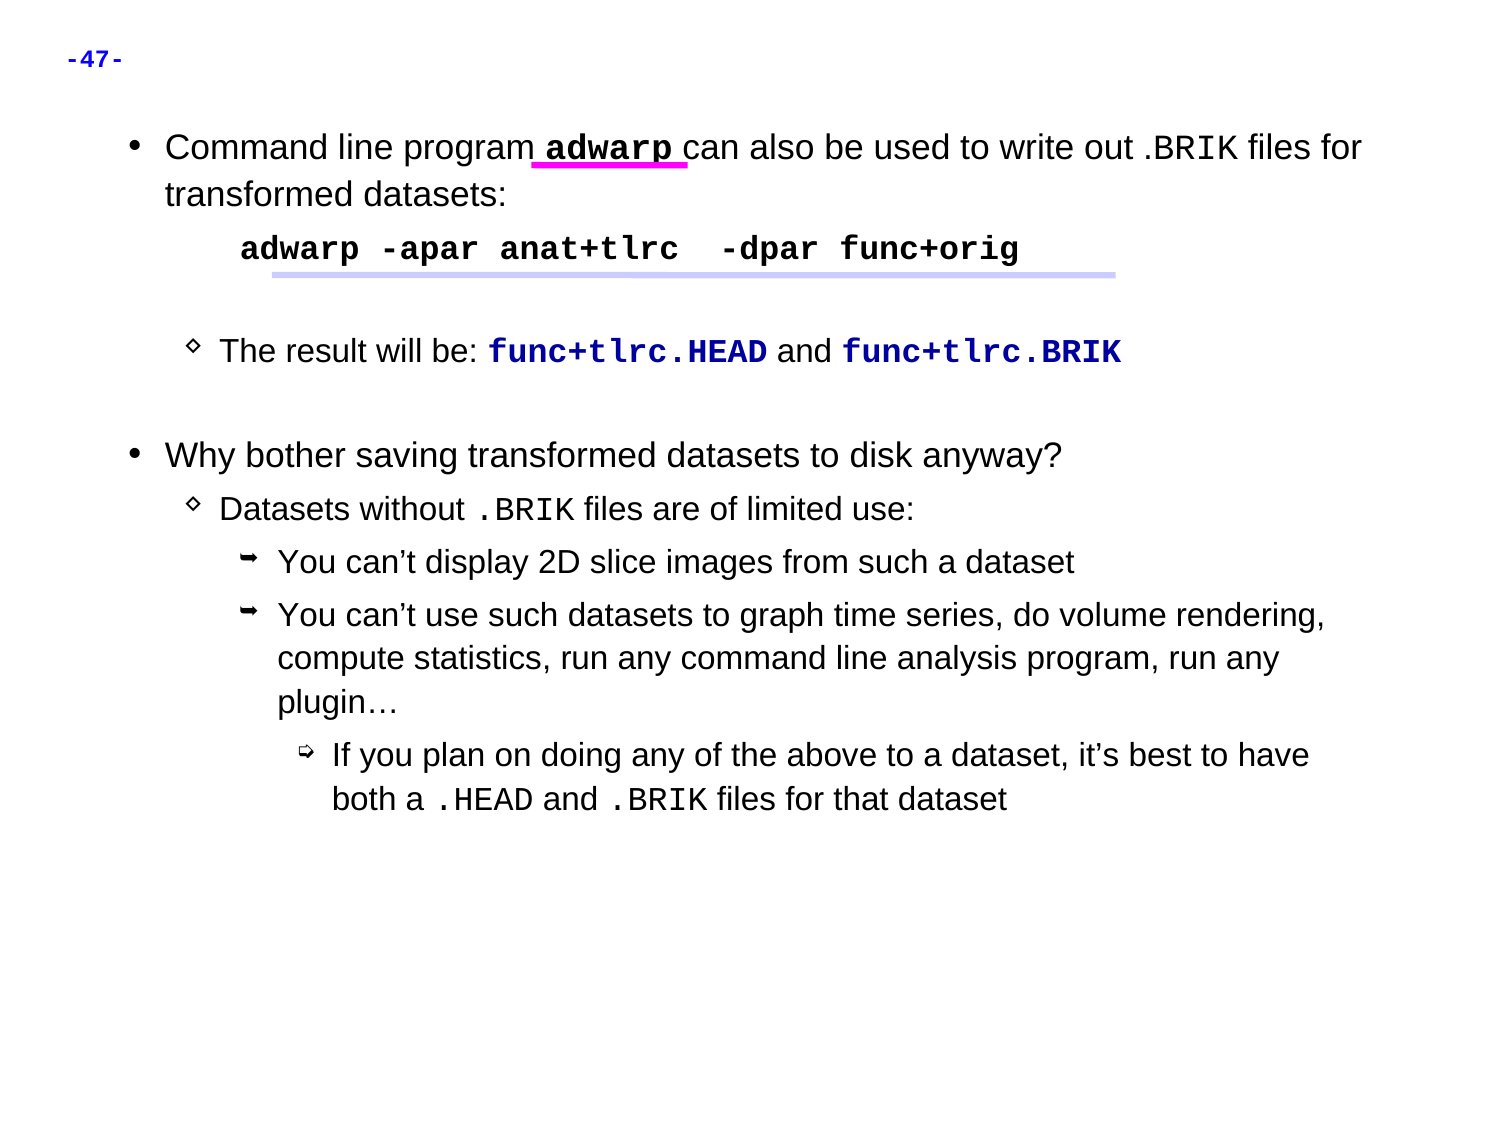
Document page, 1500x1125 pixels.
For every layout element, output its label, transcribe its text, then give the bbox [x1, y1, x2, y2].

text_box Command line program adwarp can also be used to write out .BRIK files for transformed datasets: adwarp -apar anat+tlrc -dpar func+orig The result will be: func+tlrc.HEAD and func+tlrc.BRIK Why bother saving transformed datasets to disk anyway? Datasets without .BRIK files are of limited use: You can’t display 2D slice images from such a dataset You can’t use such datasets to graph time series, do volume rendering, compute statistics, run any command line analysis program, run any plugin… If you plan on doing any of the above to a dataset, it’s best to have both a .HEAD and .BRIK files for that dataset [112, 112, 1388, 1001]
